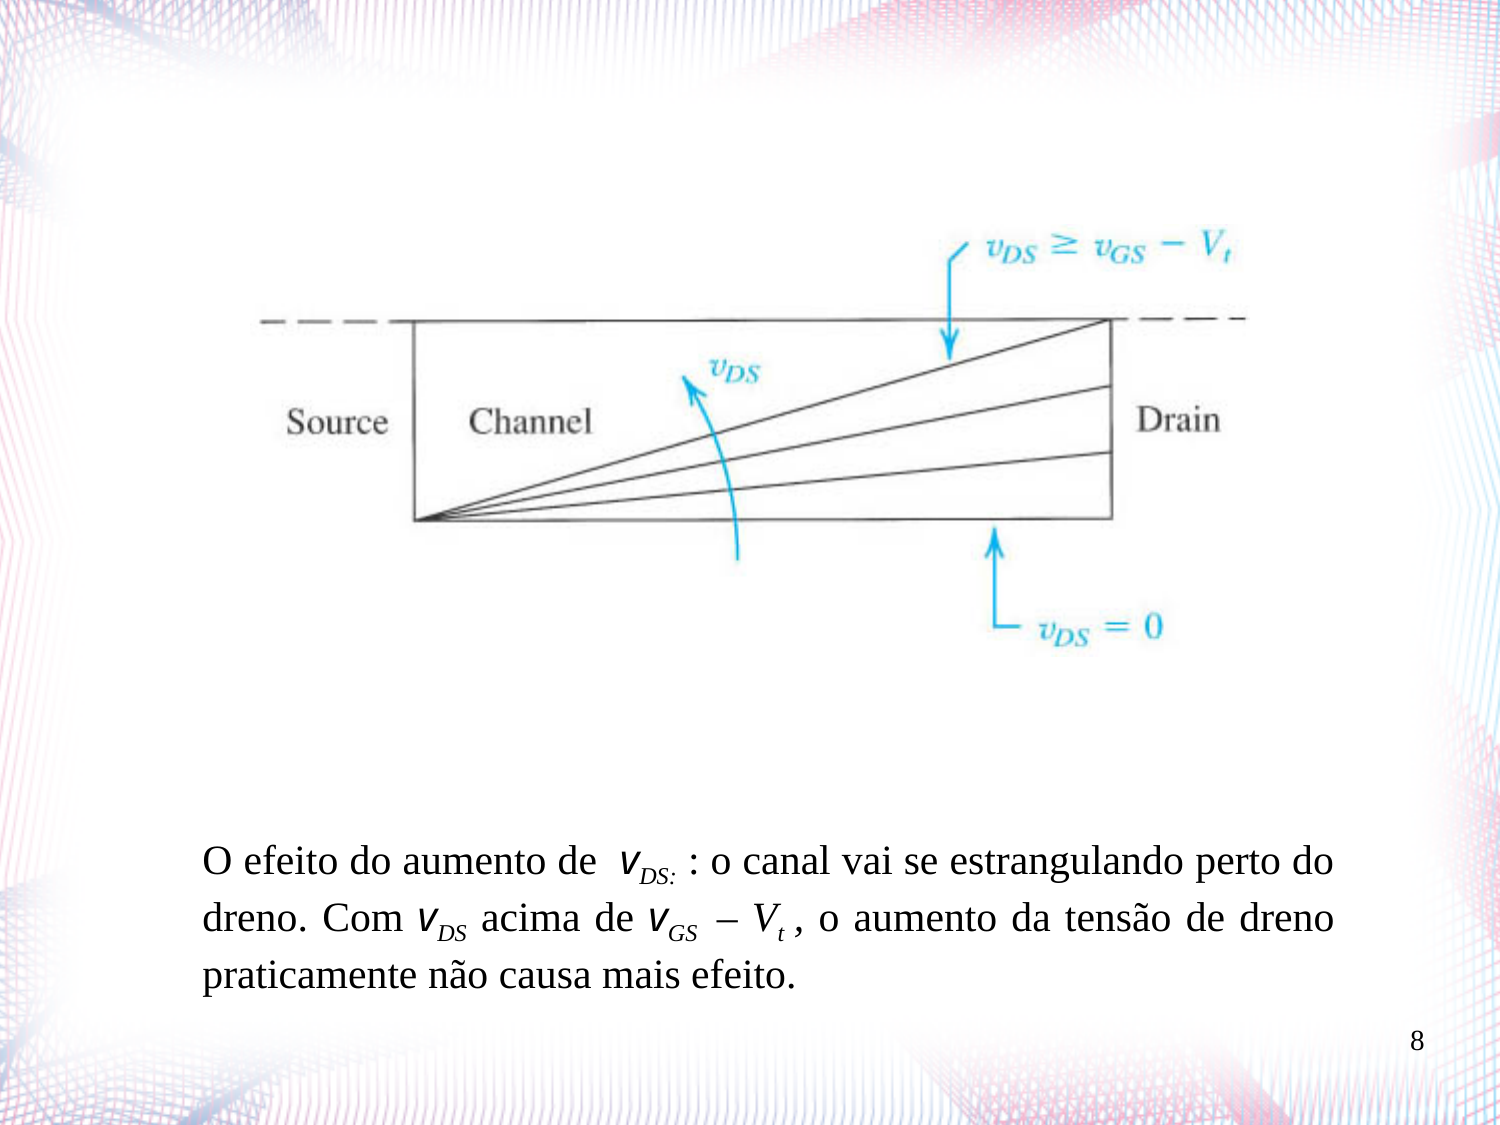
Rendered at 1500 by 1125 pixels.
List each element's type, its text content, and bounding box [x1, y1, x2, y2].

picture [0, 0, 1500, 1125]
text_box O efeito do aumento de vDS: : o canal vai se estrangulando perto do dreno. Com vDS acima de vGS – Vt , o aumento da tensão de dreno praticamente não causa mais efeito. [187, 825, 1351, 1005]
